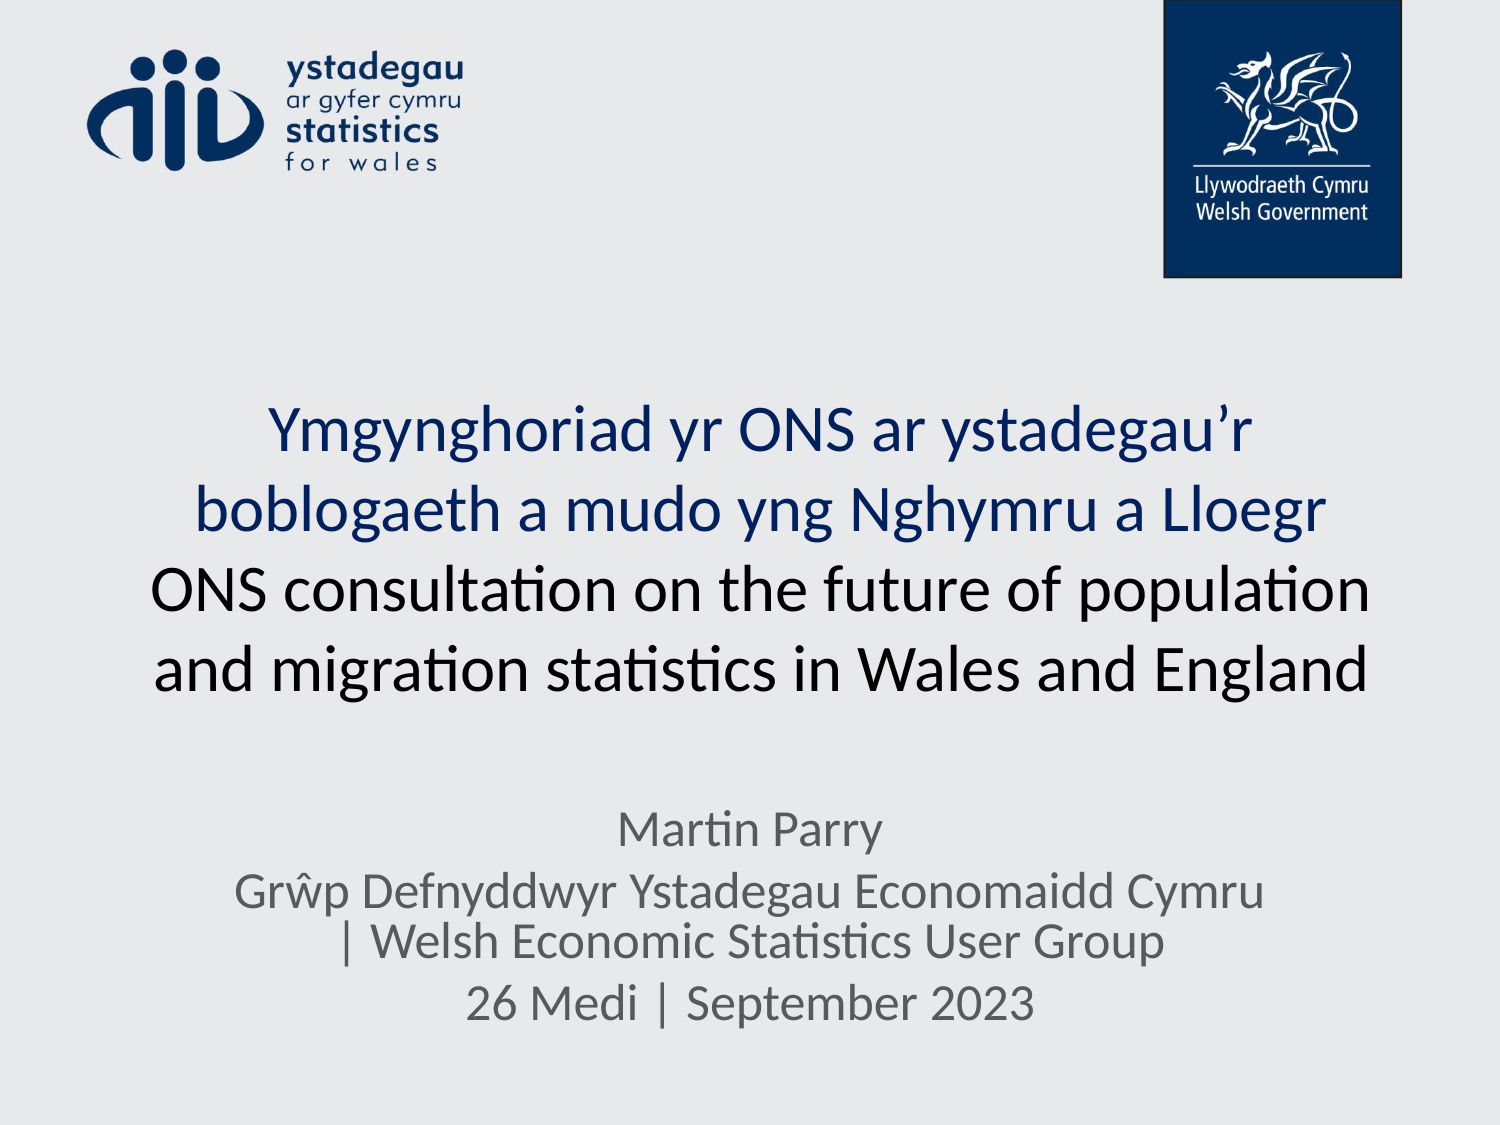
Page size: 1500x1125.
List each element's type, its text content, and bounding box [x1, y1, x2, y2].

subtitle Martin Parry Grŵp Defnyddwyr Ystadegau Economaidd Cymru | Welsh Economic Statistics User Group 26 Medi | September 2023 [209, 799, 1291, 1087]
title Ymgynghoriad yr ONS ar ystadegau’r boblogaeth a mudo yng Nghymru a Lloegr ONS consultation on the future of population and migration statistics in Wales and England [123, 290, 1399, 799]
